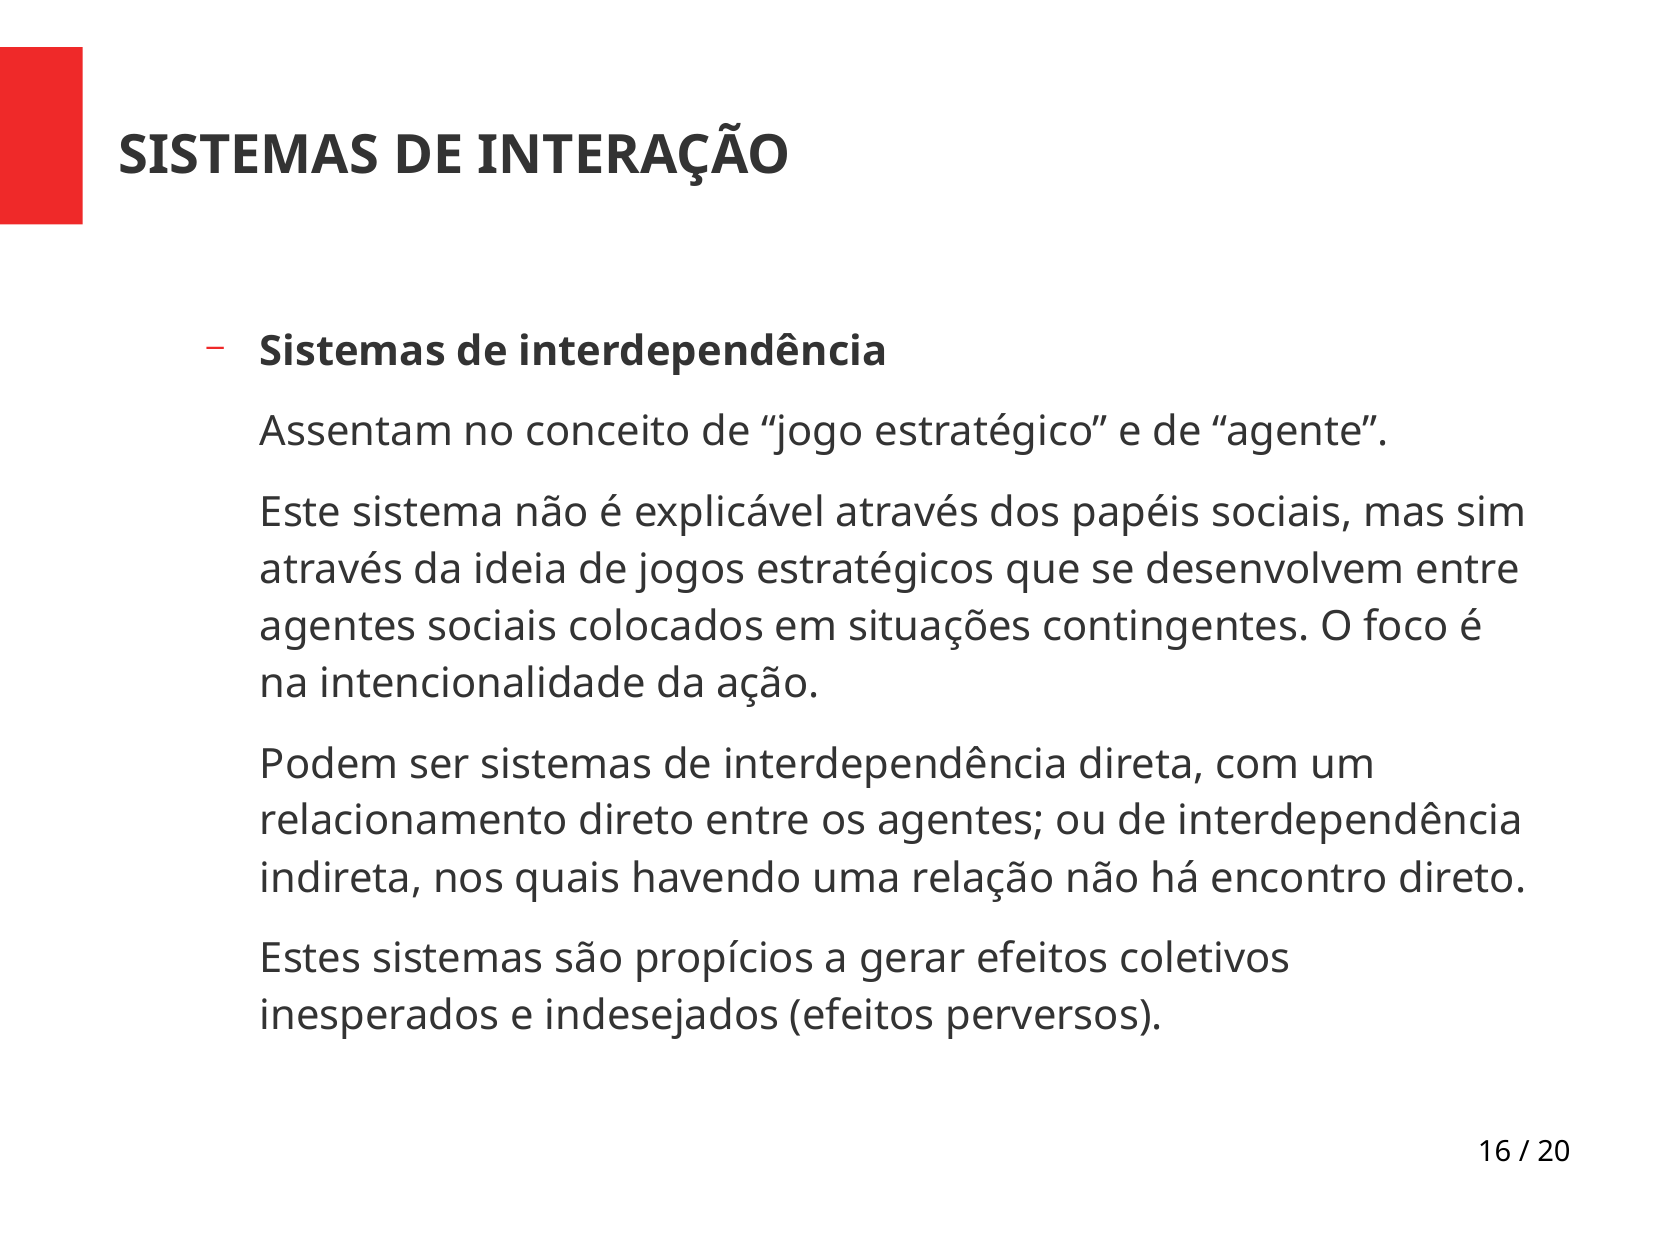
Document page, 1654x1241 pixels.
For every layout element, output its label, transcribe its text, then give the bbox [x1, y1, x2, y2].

list Sistemas de interdependência Assentam no conceito de “jogo estratégico” e de “agente”. Este sistema não é explicável através dos papéis sociais, mas sim através da ideia de jogos estratégicos que se desenvolvem entre agentes sociais colocados em situações contingentes. O foco é na intencionalidade da ação. Podem ser sistemas de interdependência direta, com um relacionamento direto entre os agentes; ou de interdependência indireta, nos quais havendo uma relação não há encontro direto. Estes sistemas são propícios a gerar efeitos coletivos inesperados e indesejados (efeitos perversos). [118, 153, 1536, 873]
title SISTEMAS DE INTERAÇÃO [118, 49, 1571, 257]
